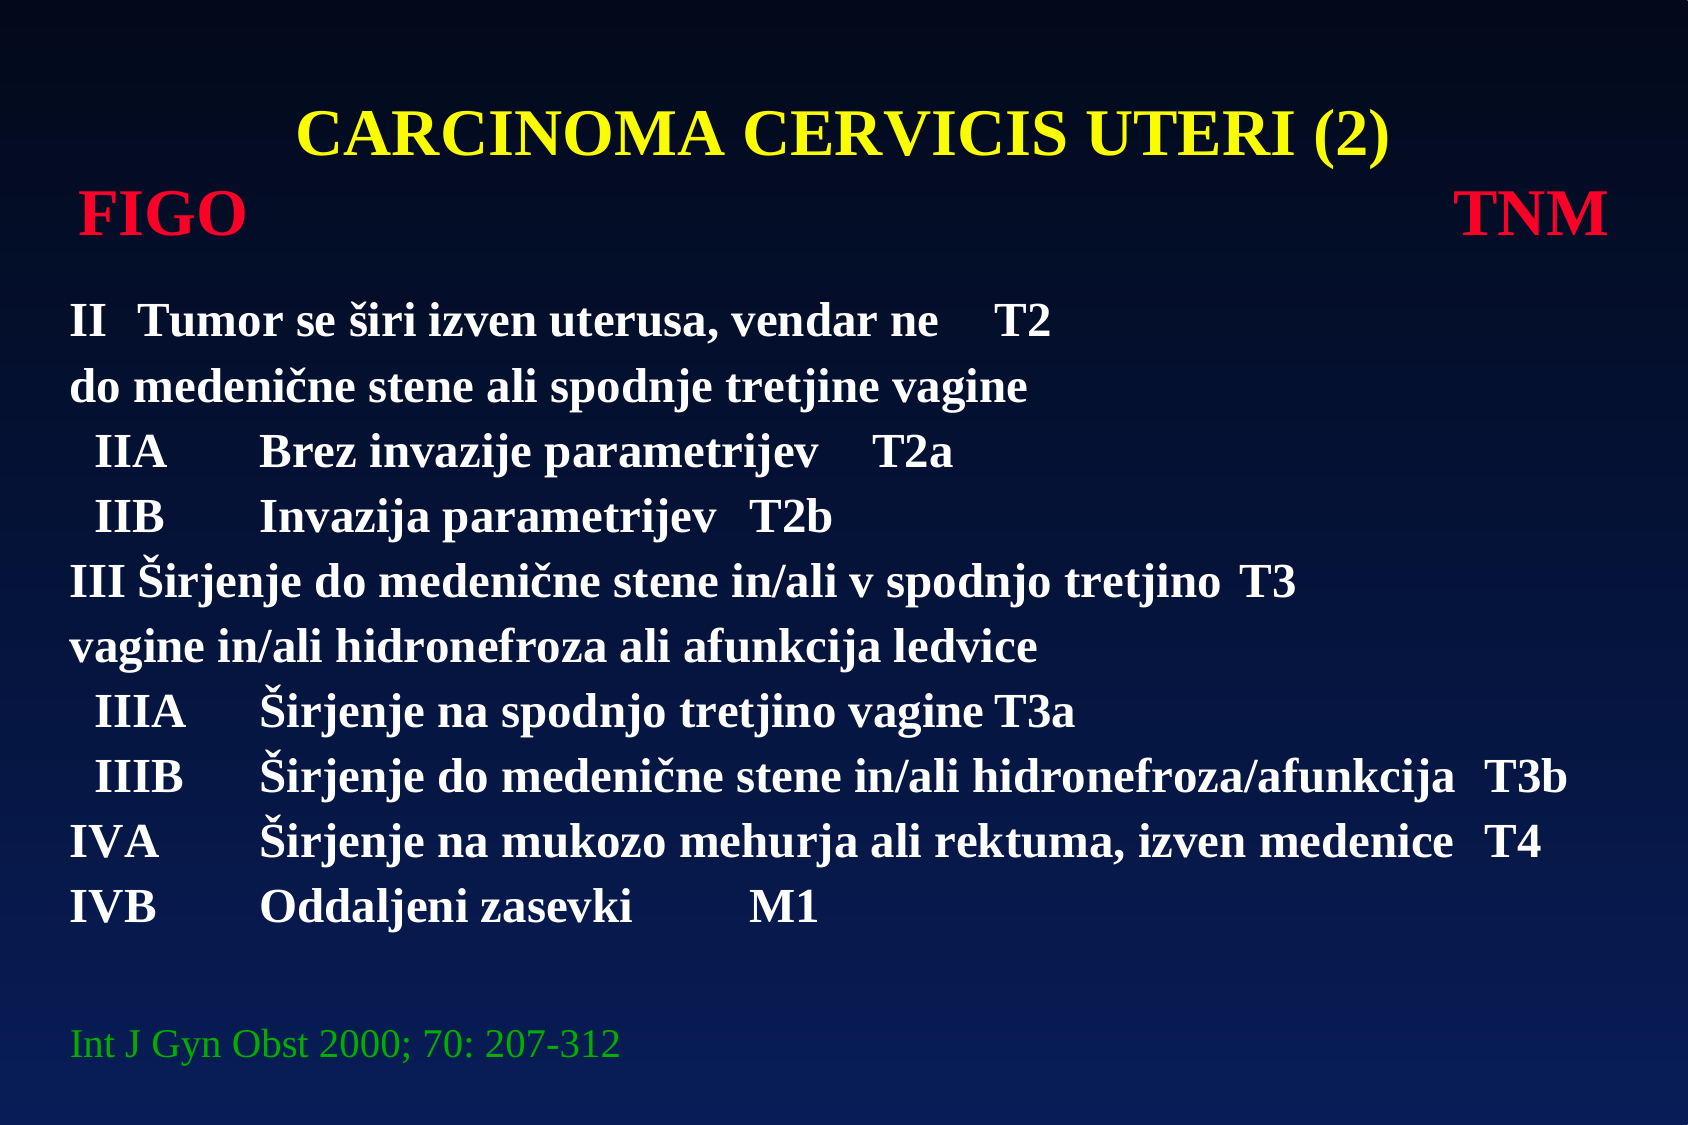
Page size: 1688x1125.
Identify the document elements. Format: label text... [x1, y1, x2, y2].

list II Tumor se širi izven uterusa, vendar ne T2 do medenične stene ali spodnje tretjine vagine IIA Brez invazije parametrijev T2a IIB Invazija parametrijev T2b III Širjenje do medenične stene in/ali v spodnjo tretjino T3 vagine in/ali hidronefroza ali afunkcija ledvice IIIA Širjenje na spodnjo tretjino vagine T3a IIIB Širjenje do medenične stene in/ali hidronefroza/afunkcija T3b IVA Širjenje na mukozo mehurja ali rektuma, izven medenice T4 IVB Oddaljeni zasevki M1 Int J Gyn Obst 2000; 70: 207-312 [0, 287, 1688, 1088]
title CARCINOMA CERVICIS UTERI (2) FIGO TNM [0, 49, 1688, 287]
